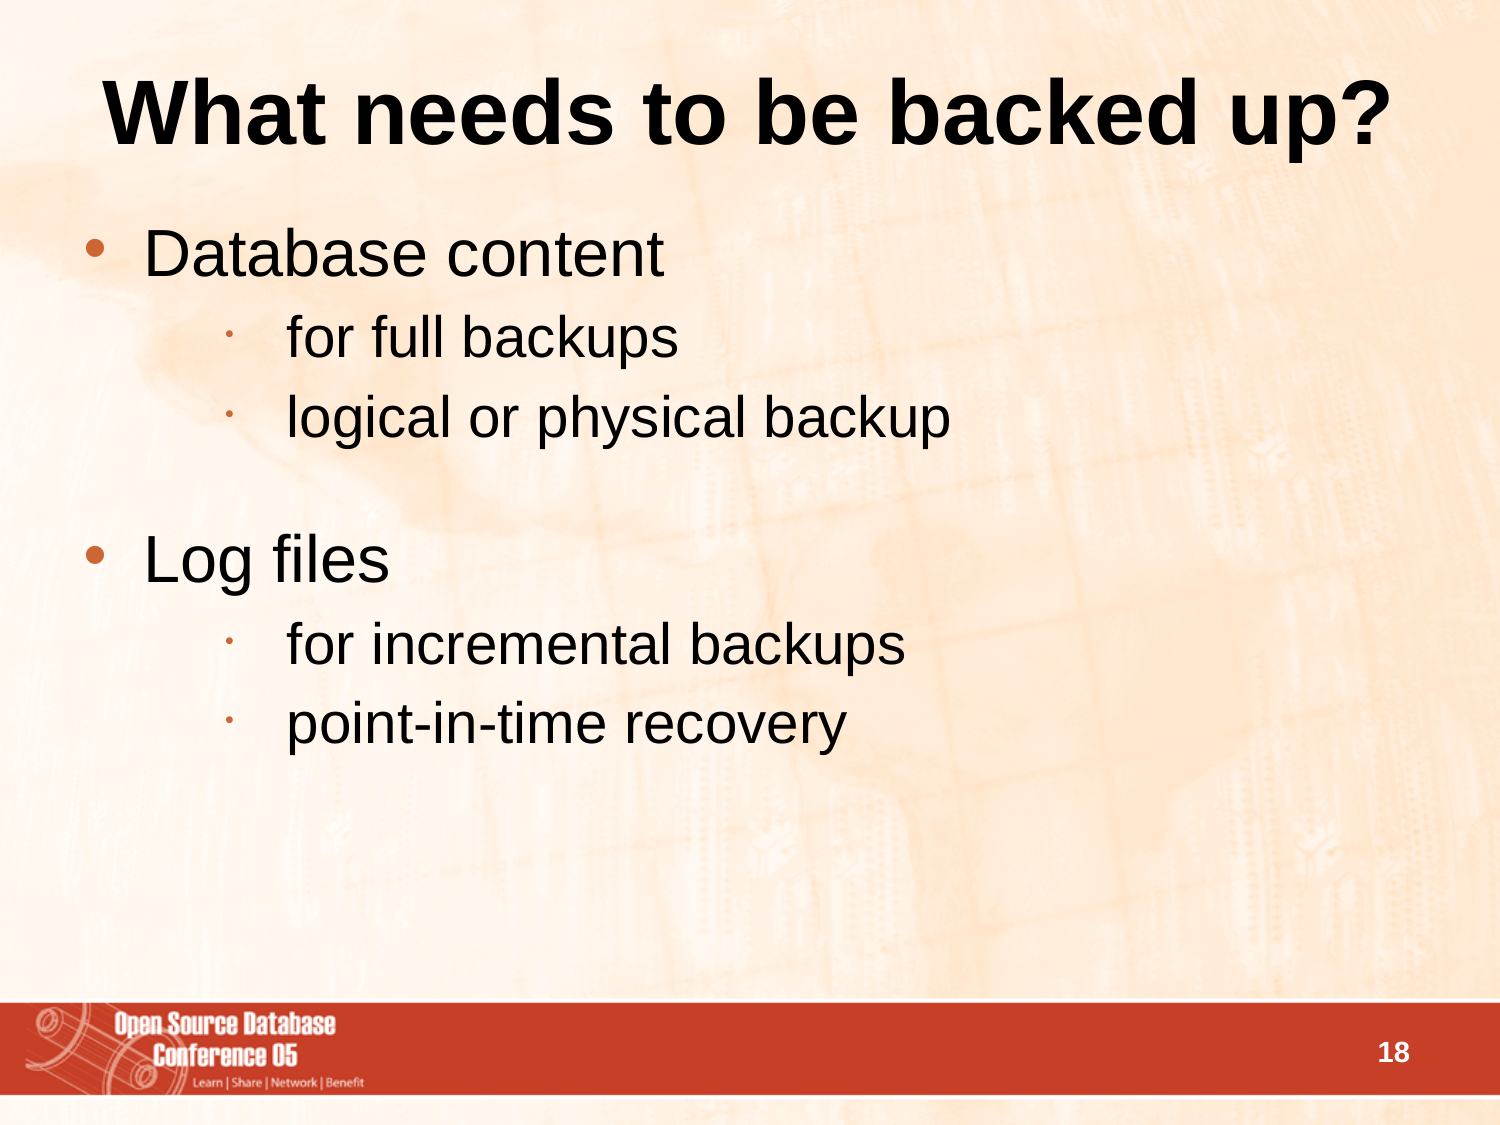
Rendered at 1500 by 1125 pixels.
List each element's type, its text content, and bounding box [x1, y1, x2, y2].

list Database content for full backups logical or physical backup Log files for incremental backups point-in-time recovery [75, 220, 1426, 977]
picture [0, 0, 1500, 1125]
title What needs to be backed up? [75, 18, 1426, 207]
